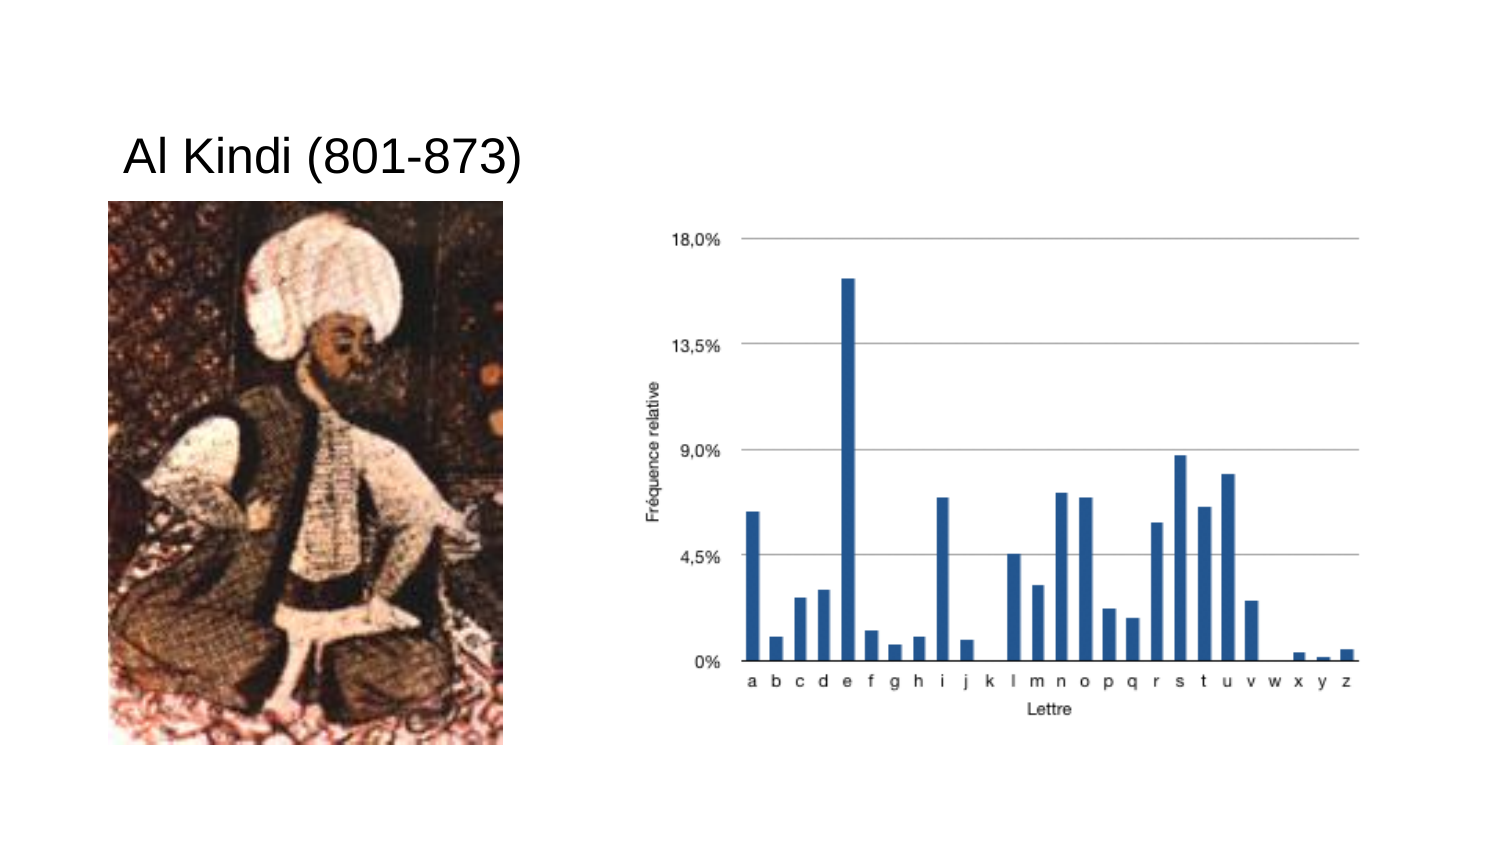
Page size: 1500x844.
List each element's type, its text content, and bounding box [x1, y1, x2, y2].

picture [640, 224, 1364, 723]
picture [108, 201, 503, 745]
text_box Al Kindi (801-873) [108, 108, 575, 243]
